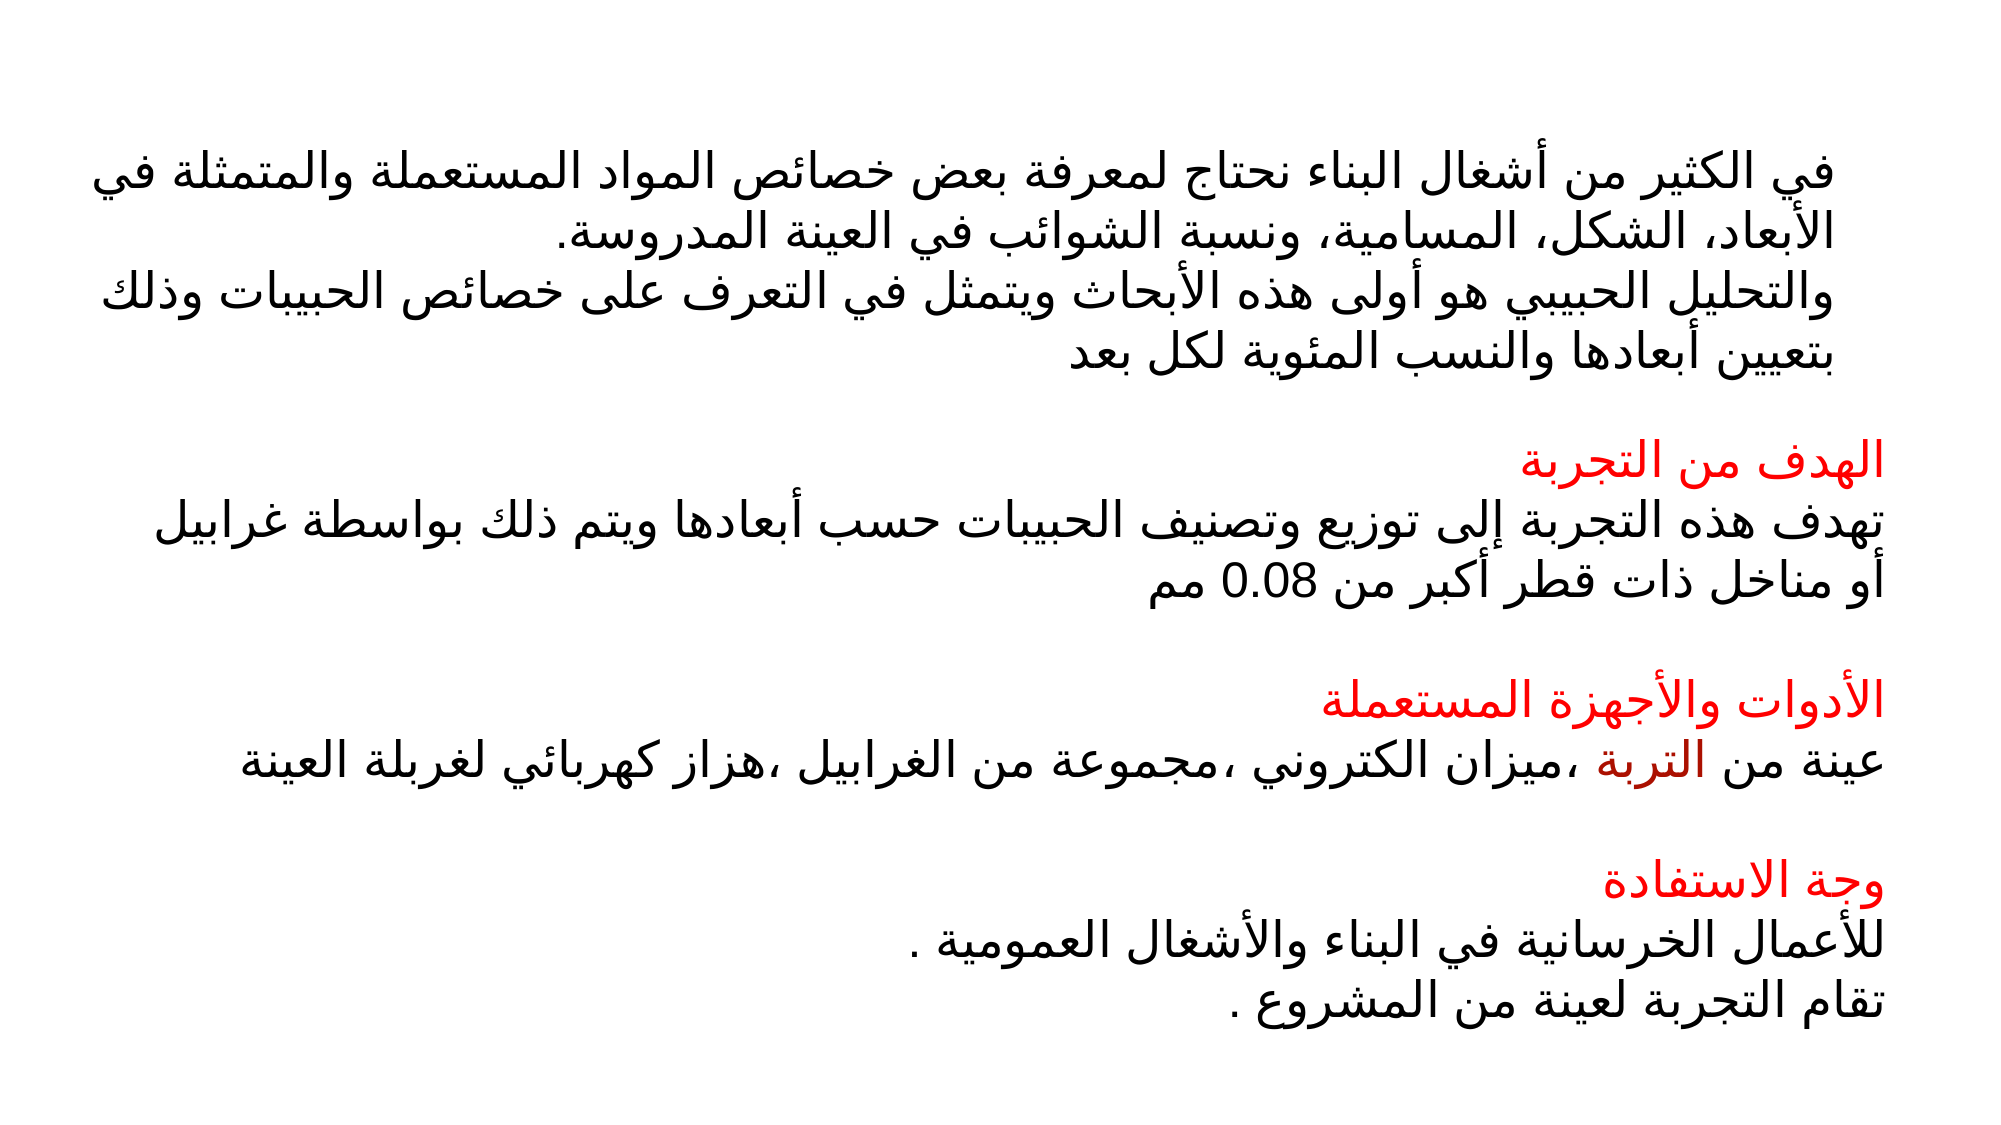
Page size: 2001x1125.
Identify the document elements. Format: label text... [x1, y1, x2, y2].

text_box في الكثير من أشغال البناء نحتاج لمعرفة بعض خصائص المواد المستعملة والمتمثلة في الأبعاد، الشكل، المسامية، ونسبة الشوائب في العينة المدروسة. والتحليل الحبيبي هو أولى هذه الأبحاث ويتمثل في التعرف على خصائص الحبيبات وذلك بتعيين أبعادها والنسب المئوية لكل بعد [76, 131, 1913, 506]
text_box الهدف من التجربة تهدف هذه التجربة إلى توزيع وتصنيف الحبيبات حسب أبعادها ويتم ذلك بواسطة غرابيل أو مناخل ذات قطر أكبر من 0.08 مم الأدوات والأجهزة المستعملة عينة من التربة ،ميزان الكتروني ،مجموعة من الغرابيل ،هزاز كهربائي لغربلة العينة وجة الاستفادة للأعمال الخرسانية في البناء والأشغال العمومية . تقام التجربة لعينة من المشروع . [138, 420, 1913, 1036]
